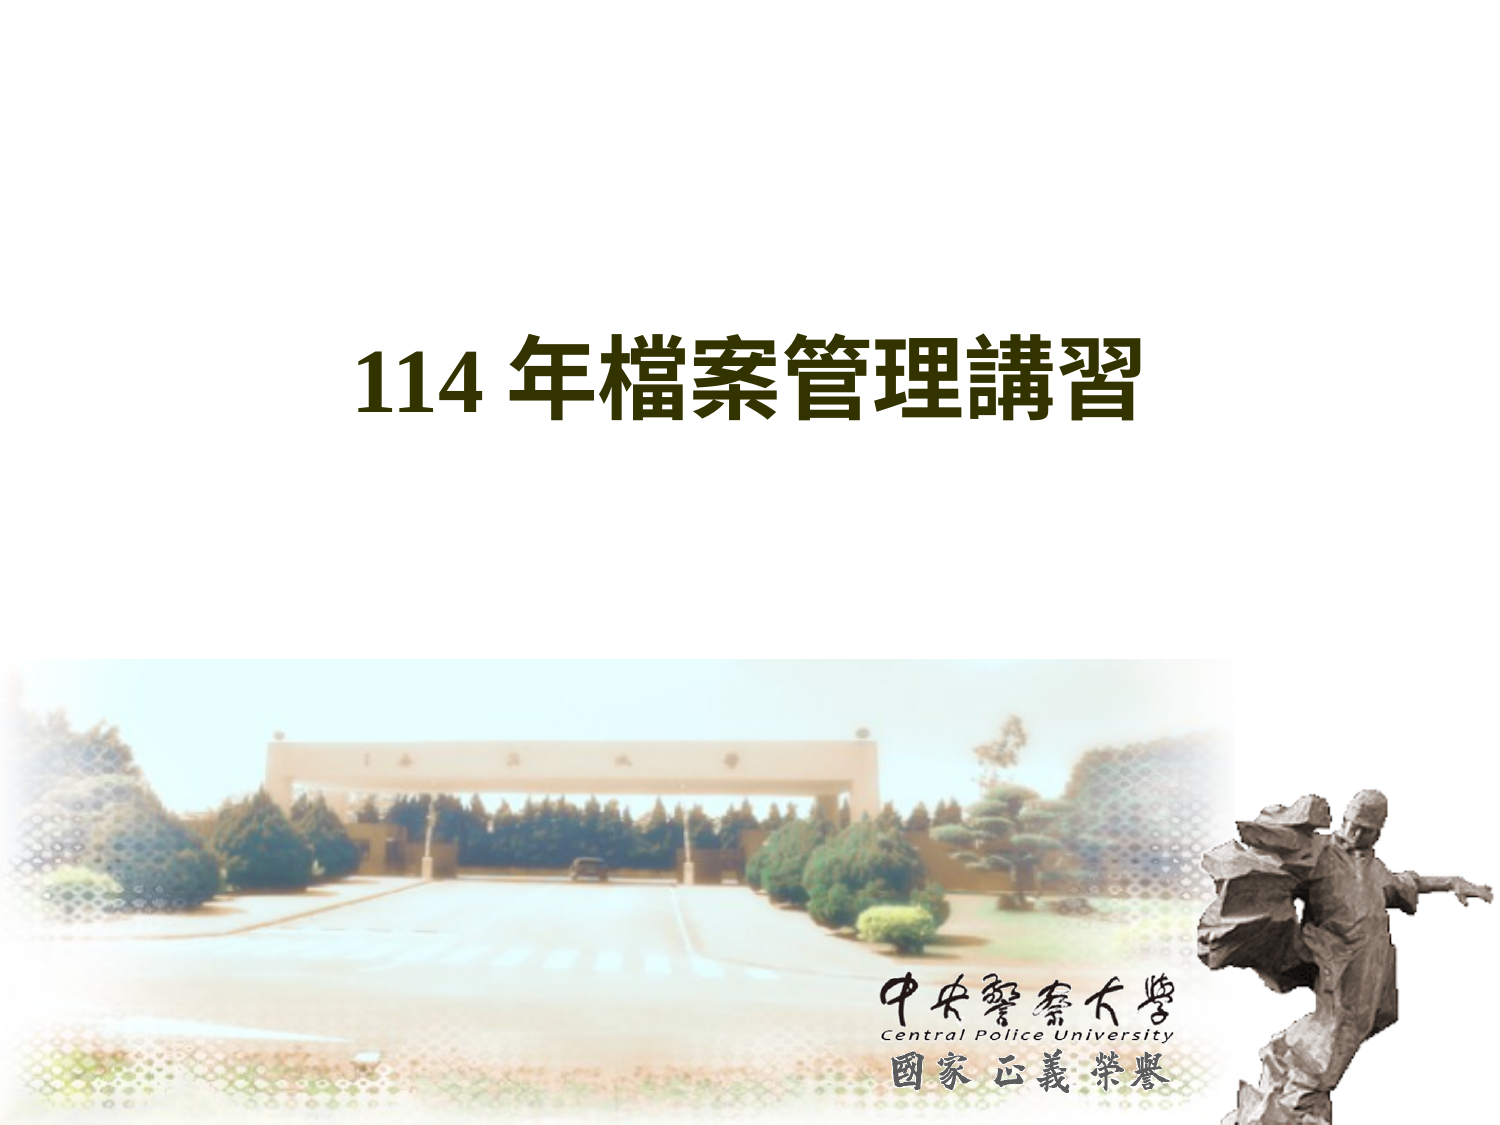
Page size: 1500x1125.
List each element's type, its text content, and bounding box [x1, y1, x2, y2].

picture [0, 659, 1500, 1125]
title 114年檔案管理講習 [112, 255, 1388, 497]
